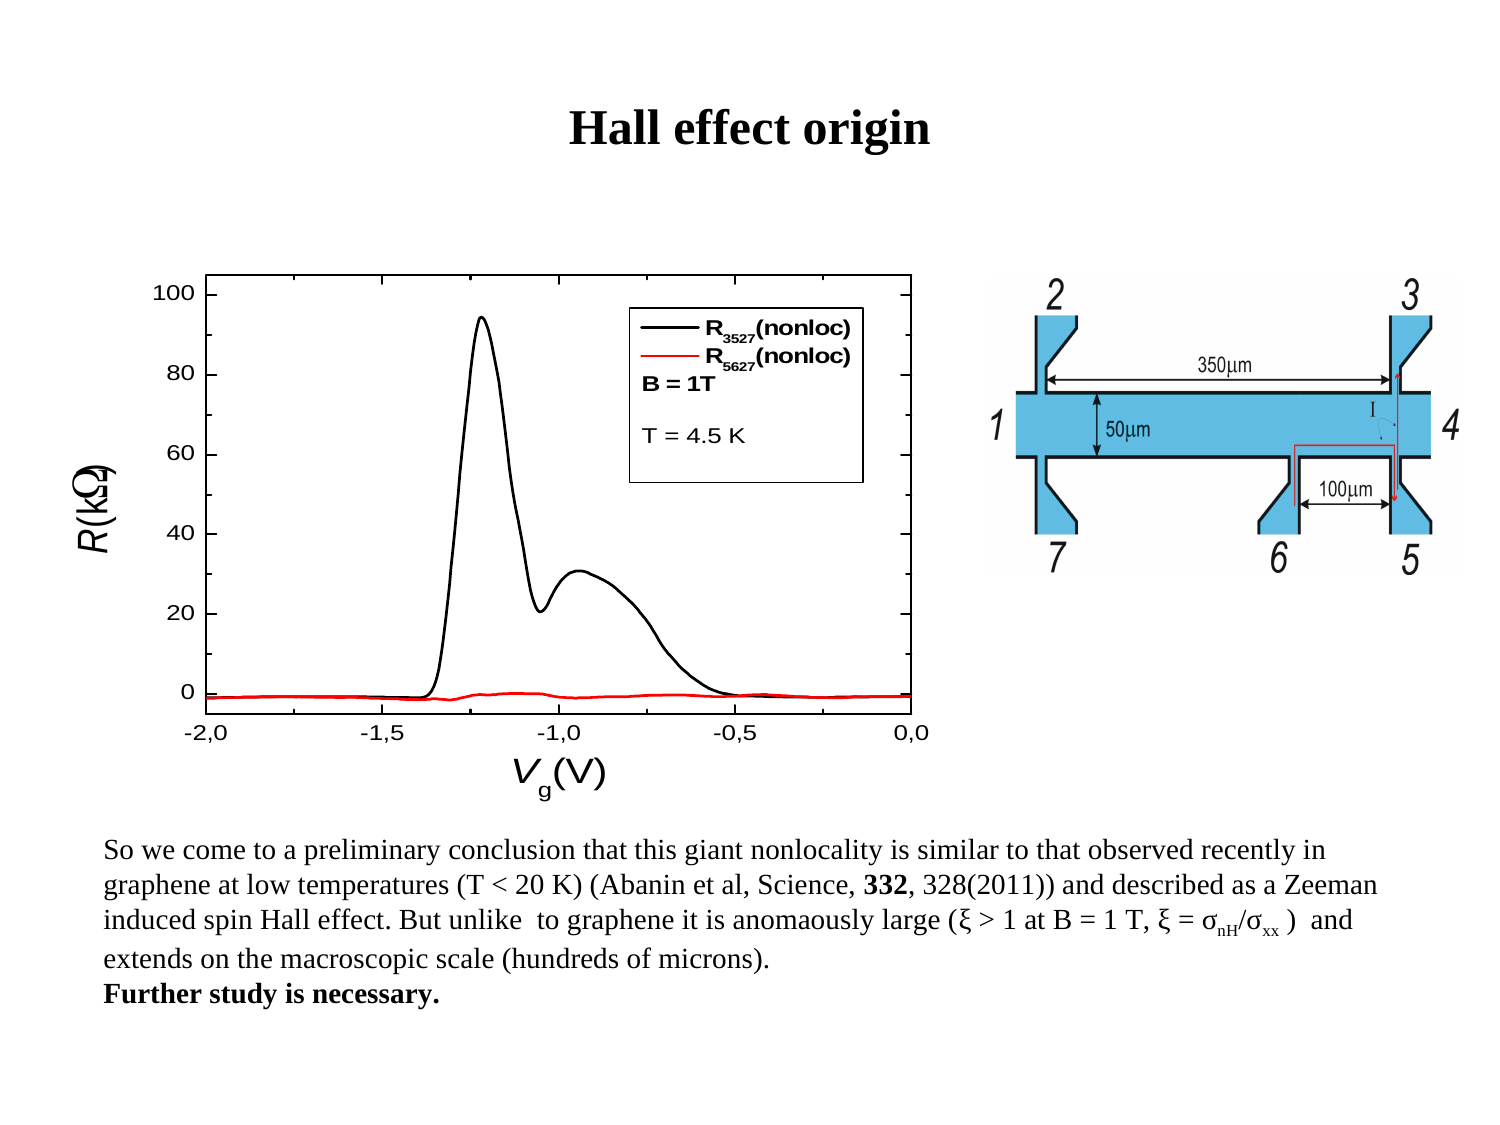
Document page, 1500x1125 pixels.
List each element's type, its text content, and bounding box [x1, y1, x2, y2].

picture [17, 231, 1459, 847]
text_box So we come to a preliminary conclusion that this giant nonlocality is similar to that observed recently in graphene at low temperatures (T < 20 K) (Abanin et al, Science, 332, 328(2011)) and described as a Zeeman induced spin Hall effect. But unlike to graphene it is anomaously large (ξ > 1 at B = 1 T, ξ = σnH/σxx ) and extends on the macroscopic scale (hundreds of microns). Further study is necessary. [88, 822, 1432, 1053]
title Hall effect origin [112, 76, 1388, 173]
